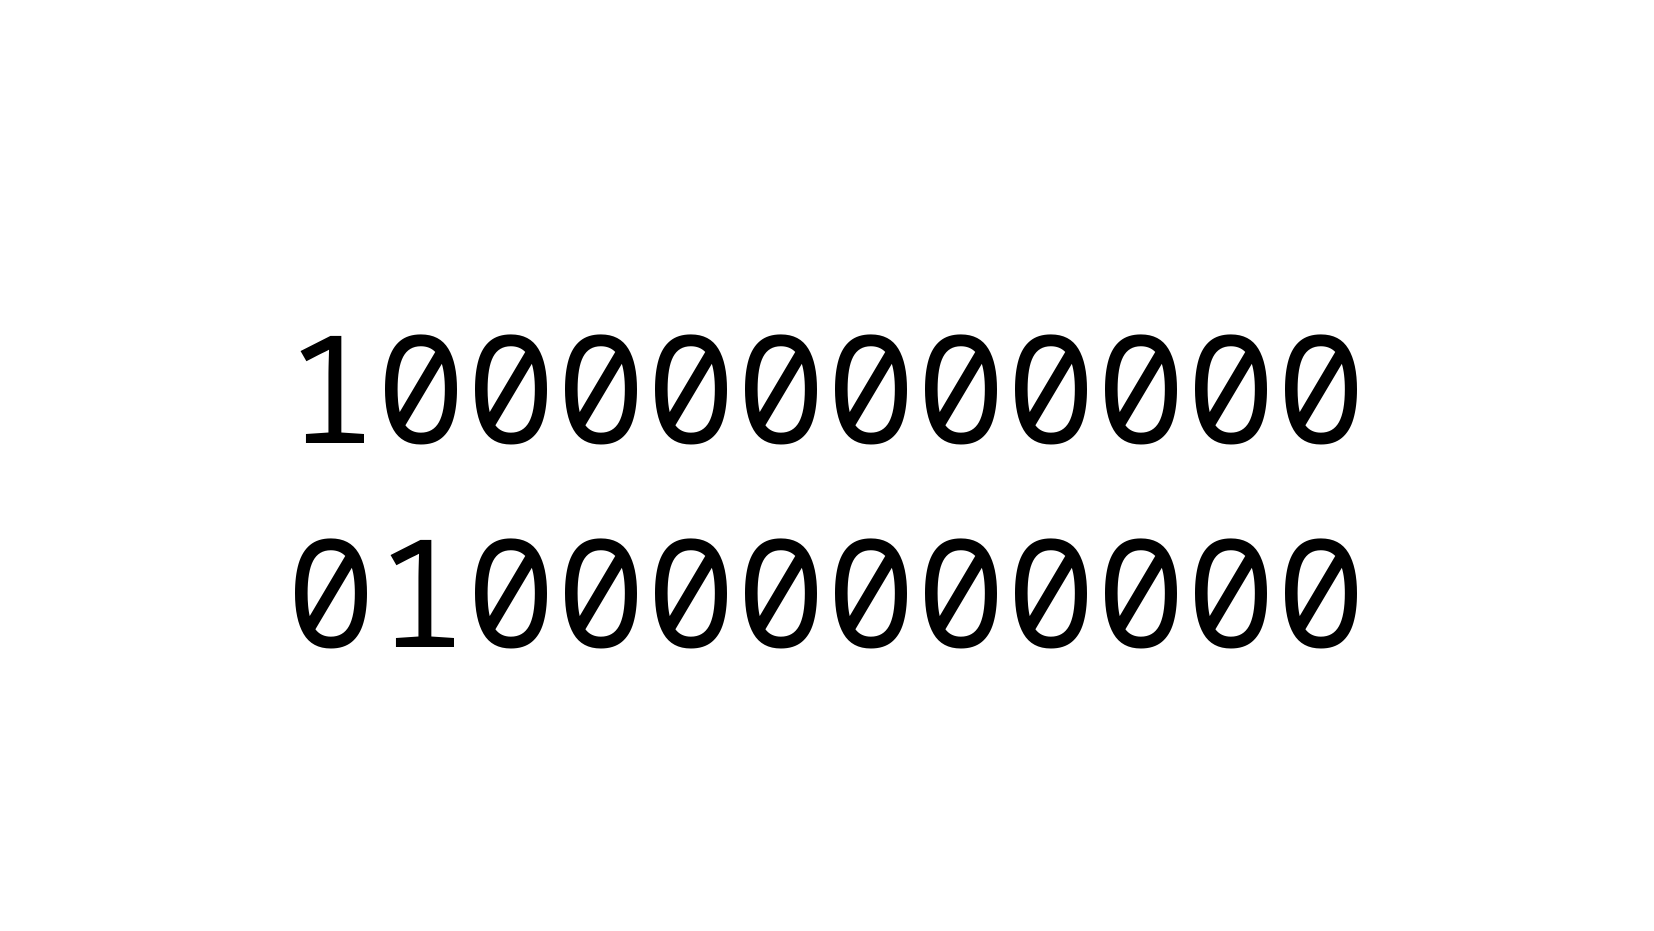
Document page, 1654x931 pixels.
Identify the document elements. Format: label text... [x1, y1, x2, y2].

subtitle 100000000000 010000000000 [82, 187, 1571, 788]
